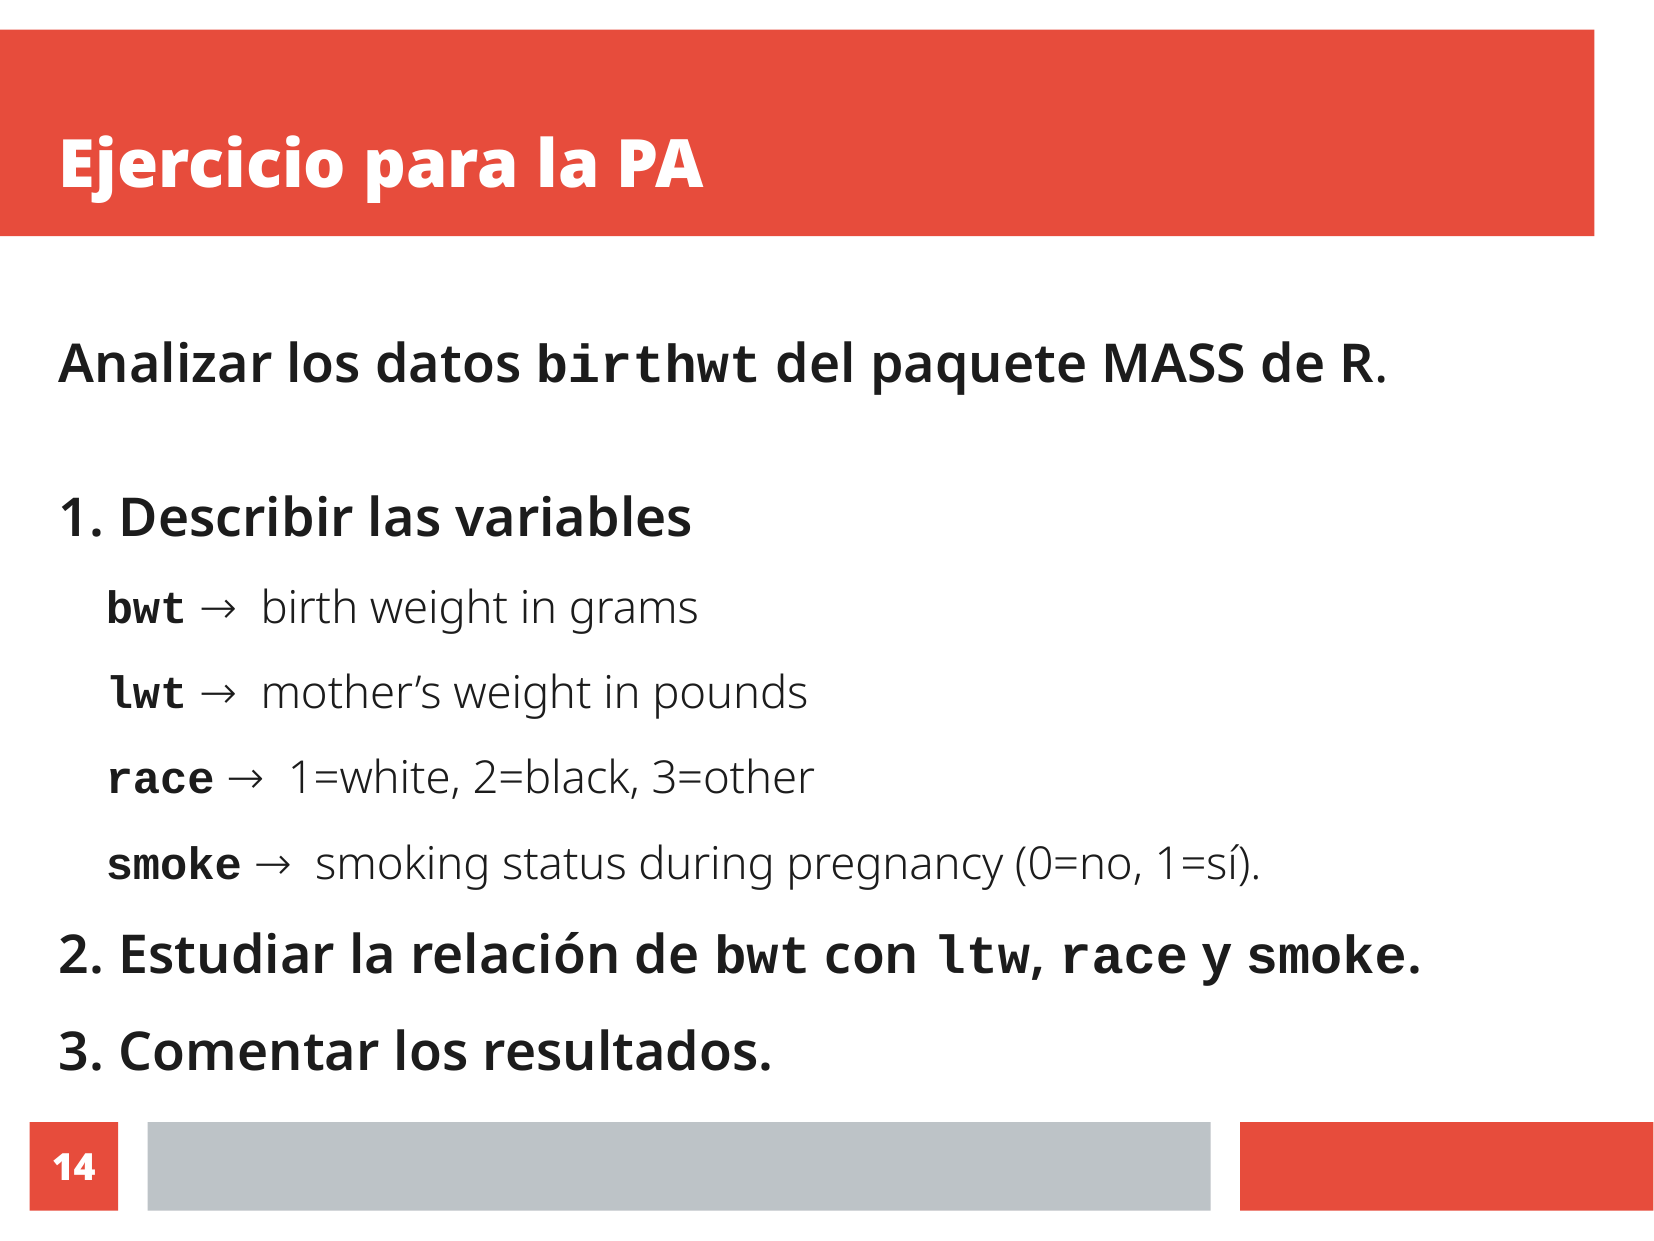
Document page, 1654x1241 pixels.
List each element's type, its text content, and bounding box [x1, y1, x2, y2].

title Ejercicio para la PA [59, 59, 1595, 207]
list Analizar los datos birthwt del paquete MASS de R. 1. Describir las variables bwt → birth weight in grams lwt → mother’s weight in pounds race → 1=white, 2=black, 3=other smoke → smoking status during pregnancy (0=no, 1=sí). 2. Estudiar la relación de bwt con ltw, race y smoke. 3. Comentar los resultados. [59, 324, 1565, 1093]
